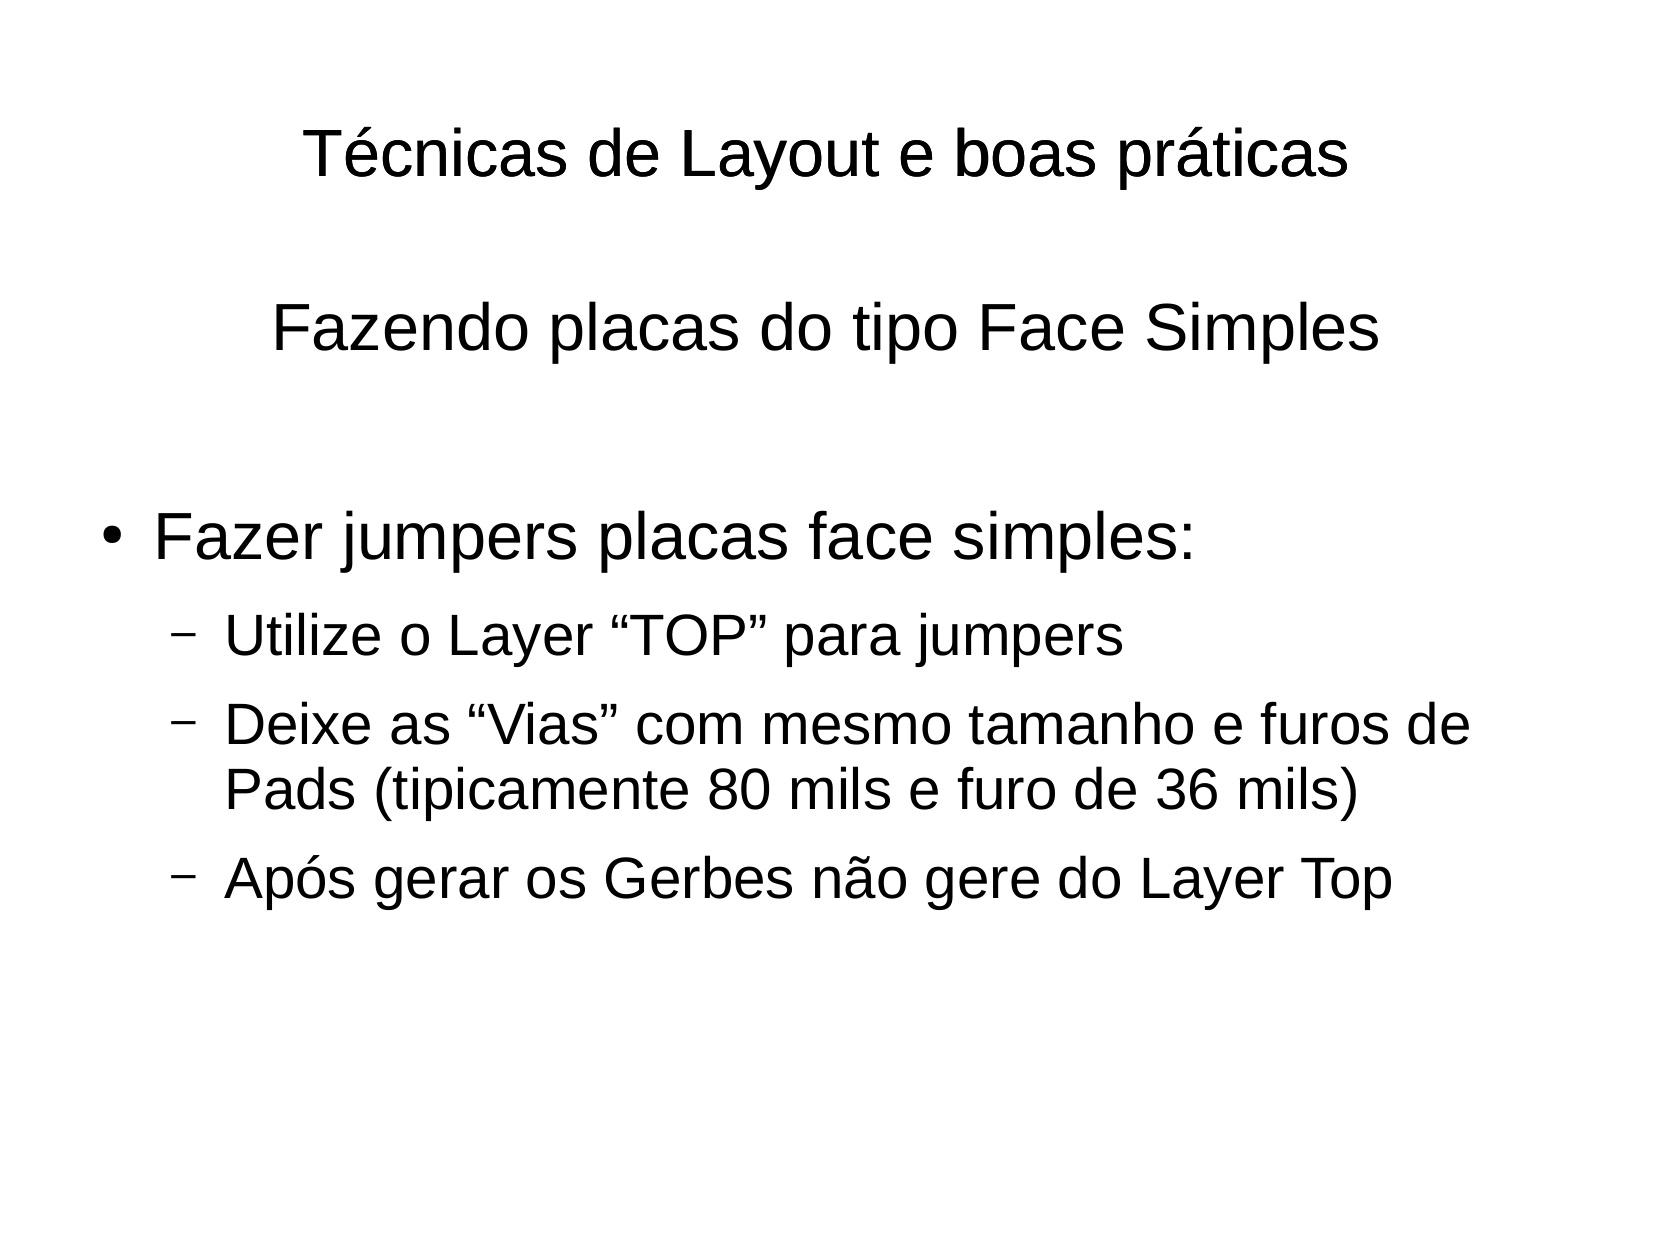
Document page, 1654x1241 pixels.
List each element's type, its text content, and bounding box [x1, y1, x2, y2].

title Técnicas de Layout e boas práticas [82, 49, 1571, 257]
list Fazendo placas do tipo Face Simples Fazer jumpers placas face simples: Utilize o Layer “TOP” para jumpers Deixe as “Vias” com mesmo tamanho e furos de Pads (tipicamente 80 mils e furo de 36 mils) Após gerar os Gerbes não gere do Layer Top [82, 290, 1571, 1010]
